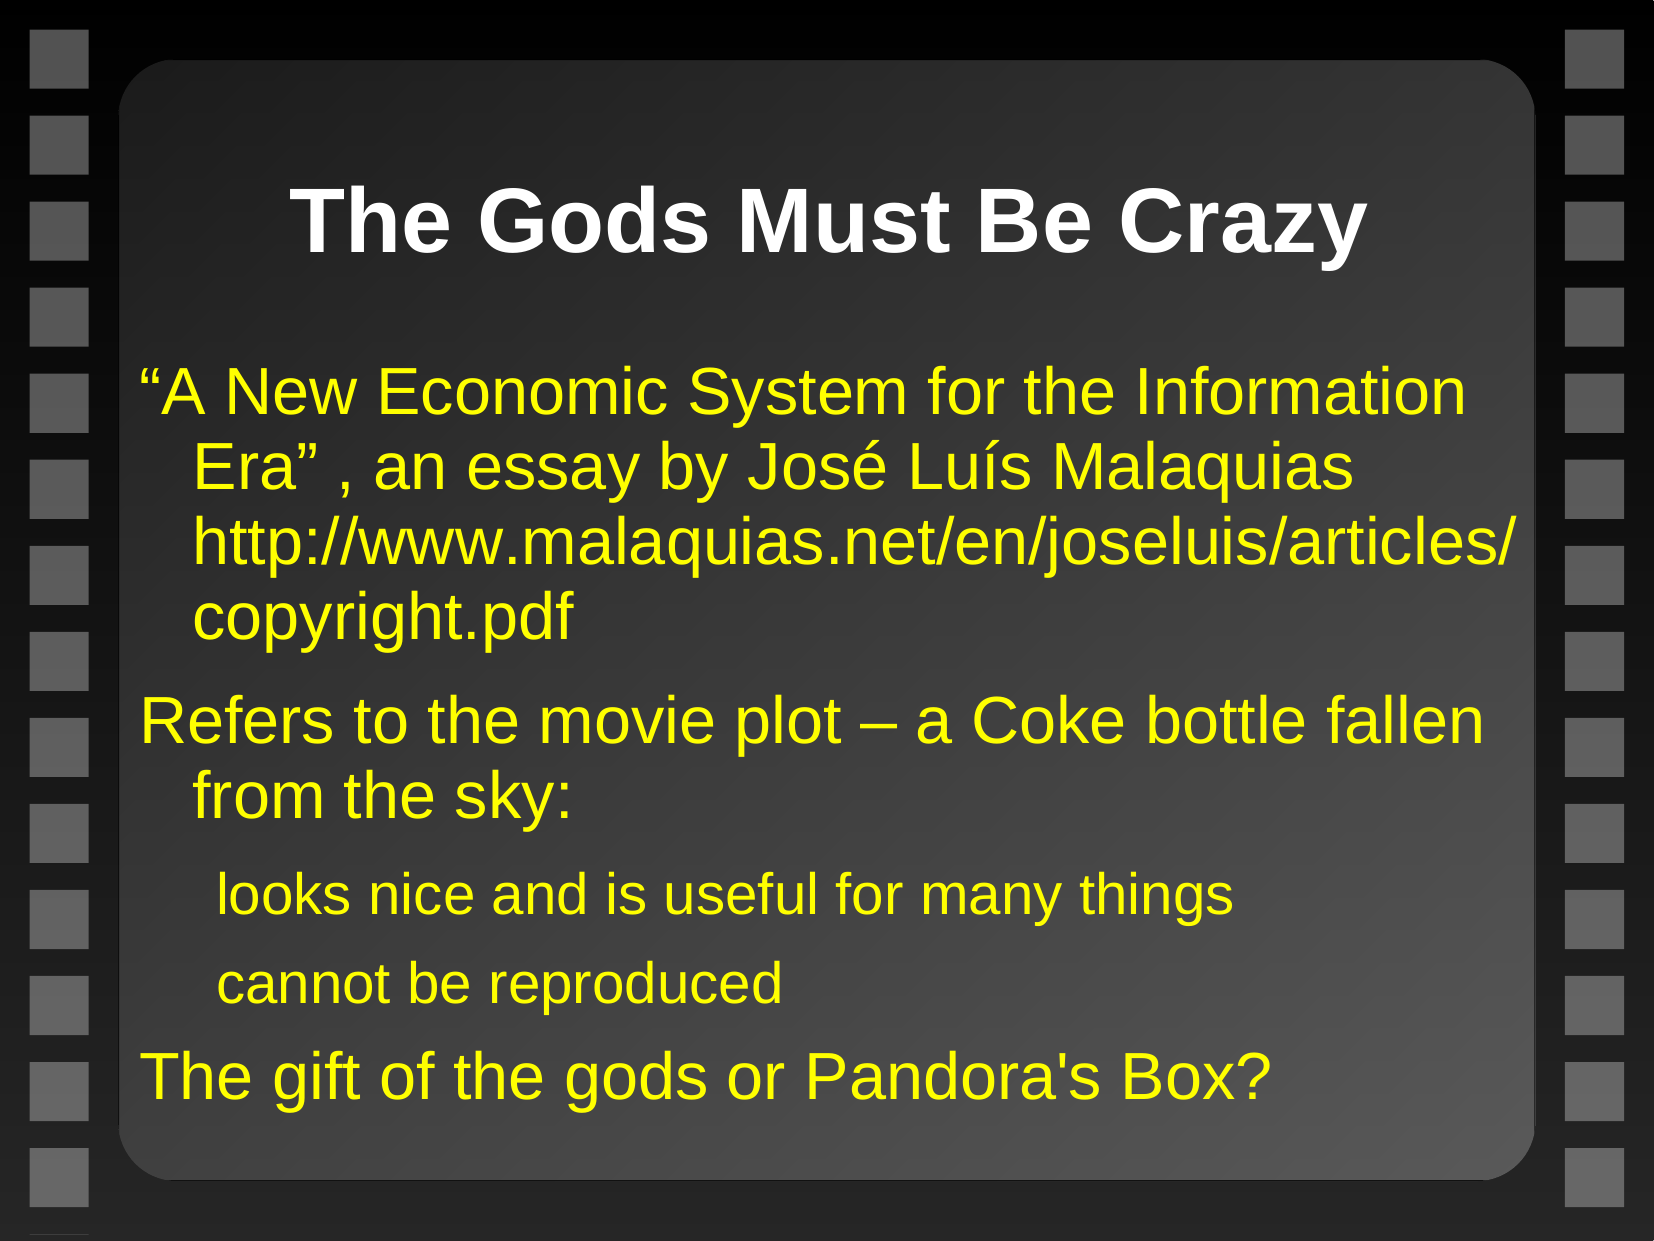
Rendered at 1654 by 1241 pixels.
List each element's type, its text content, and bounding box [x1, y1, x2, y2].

list “A New Economic System for the Information Era” , an essay by José Luís Malaquias http://www.malaquias.net/en/joseluis/articles/copyright.pdf Refers to the movie plot – a Coke bottle fallen from the sky: looks nice and is useful for many things cannot be reproduced The gift of the gods or Pandora's Box? [121, 354, 1534, 1127]
title The Gods Must Be Crazy [123, 117, 1536, 325]
